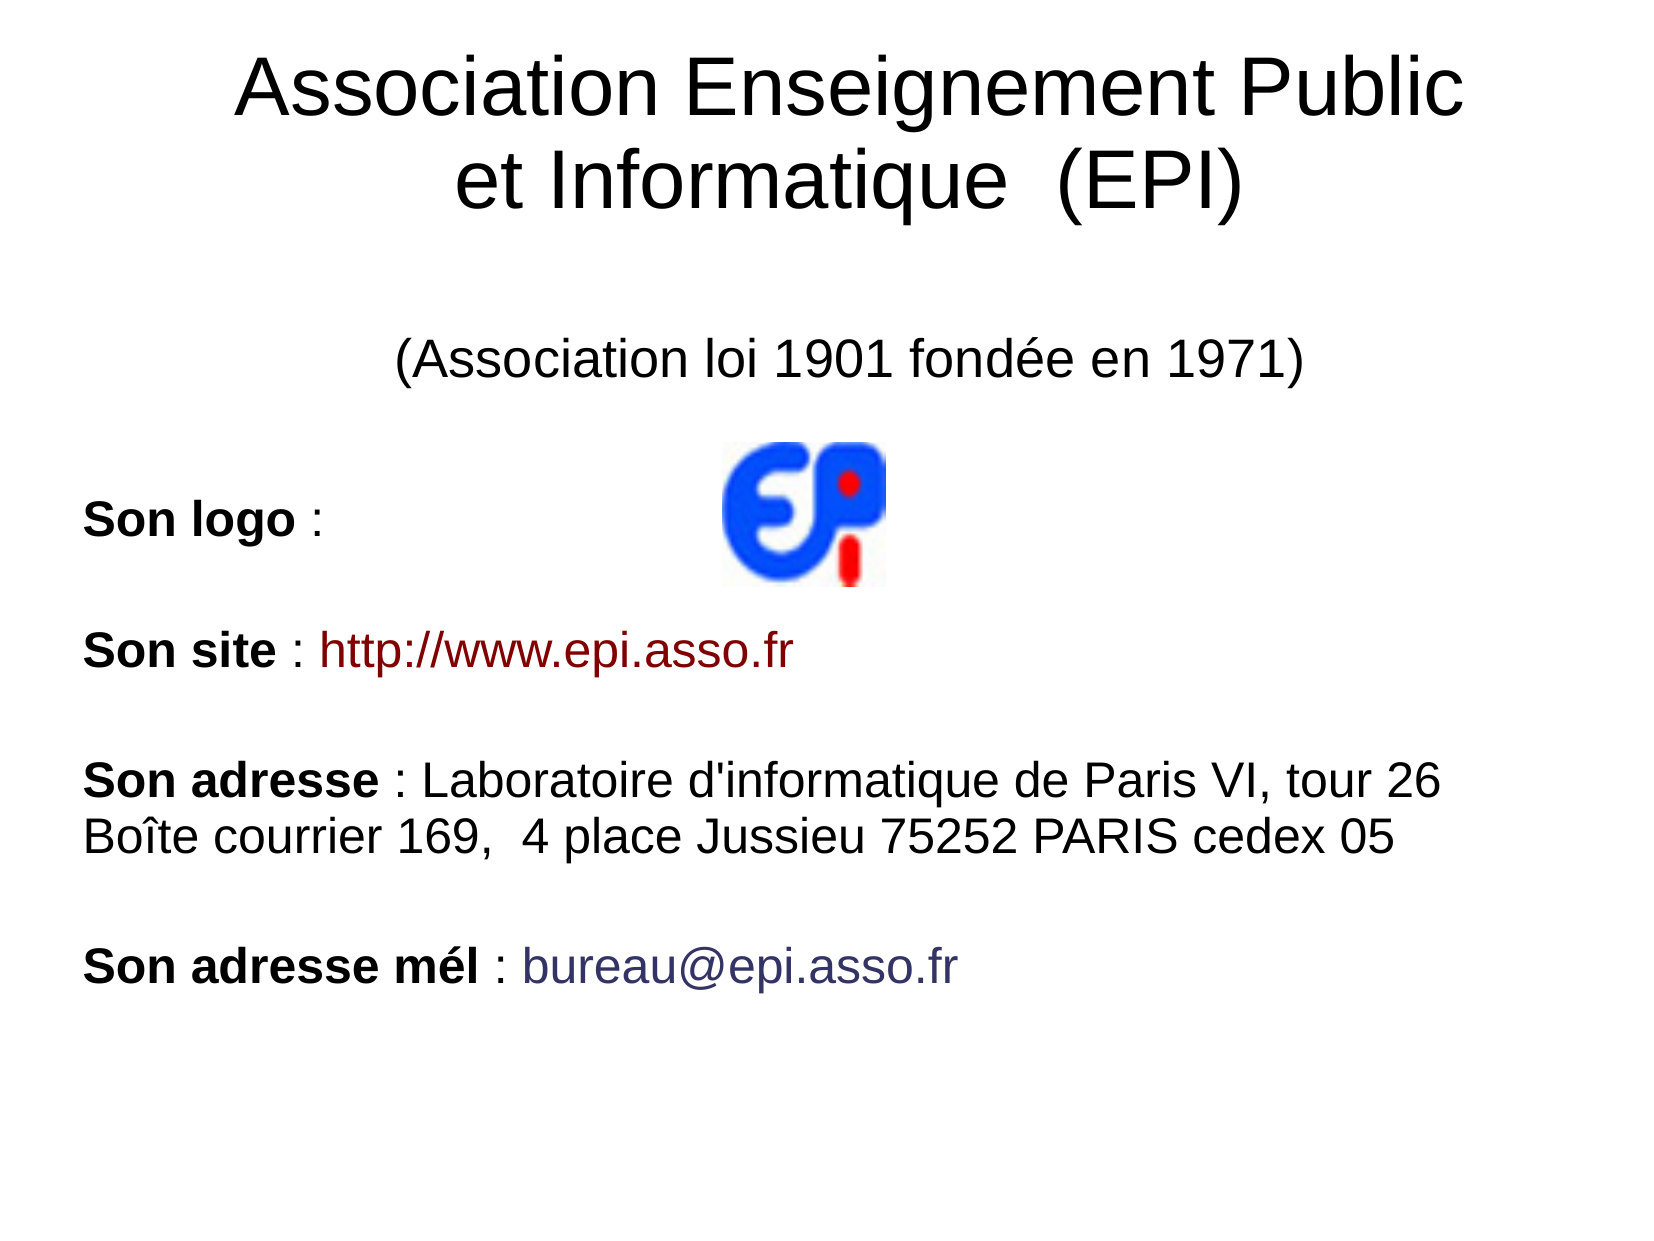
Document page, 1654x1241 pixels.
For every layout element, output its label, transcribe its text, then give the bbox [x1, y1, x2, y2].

picture [722, 442, 886, 587]
subtitle Son logo : Son site : http://www.epi.asso.fr Son adresse : Laboratoire d'informatique de Paris VI, tour 26 Boîte courrier 169, 4 place Jussieu 75252 PARIS cedex 05 Son adresse mél : bureau@epi.asso.fr [82, 297, 1571, 1152]
title Association Enseignement Public et Informatique (EPI) (Association loi 1901 fondée en 1971) [106, 0, 1595, 390]
